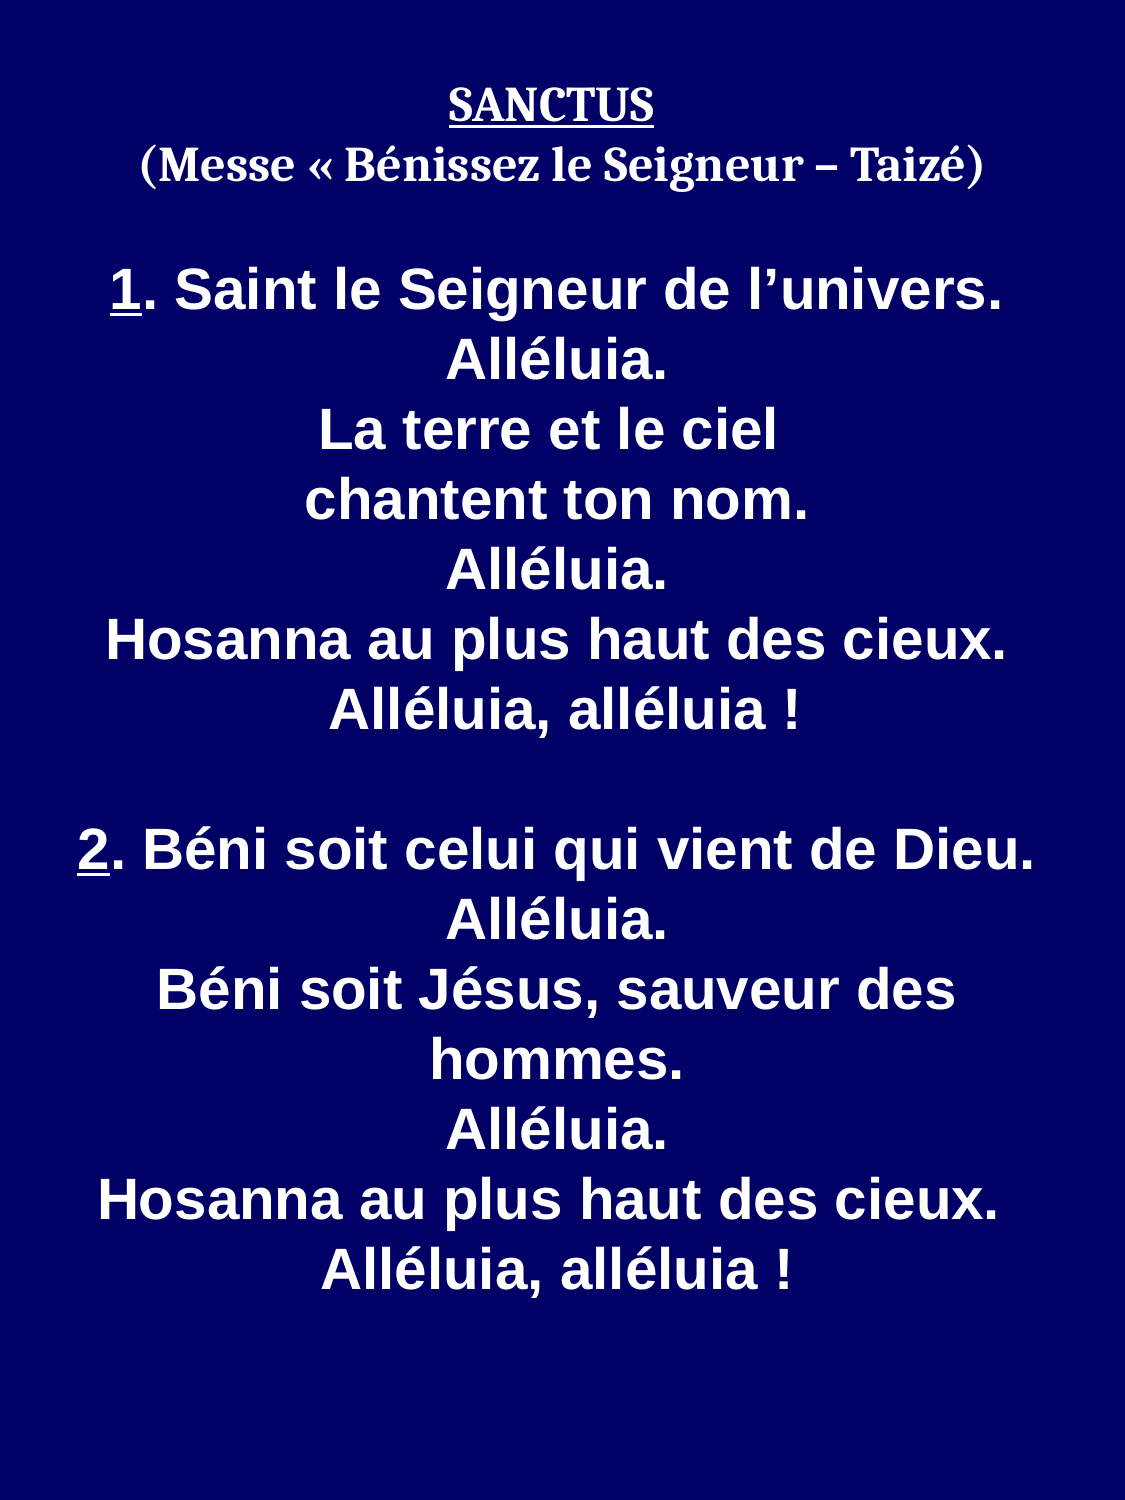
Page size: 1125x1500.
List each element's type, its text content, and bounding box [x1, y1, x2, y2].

text_box SANCTUS (Messe « Bénissez le Seigneur – Taizé) 1. Saint le Seigneur de l’univers. Alléluia. La terre et le ciel chantent ton nom. Alléluia. Hosanna au plus haut des cieux. Alléluia, alléluia ! 2. Béni soit celui qui vient de Dieu. Alléluia. Béni soit Jésus, sauveur des hommes. Alléluia. Hosanna au plus haut des cieux. Alléluia, alléluia ! [16, 63, 1099, 1309]
